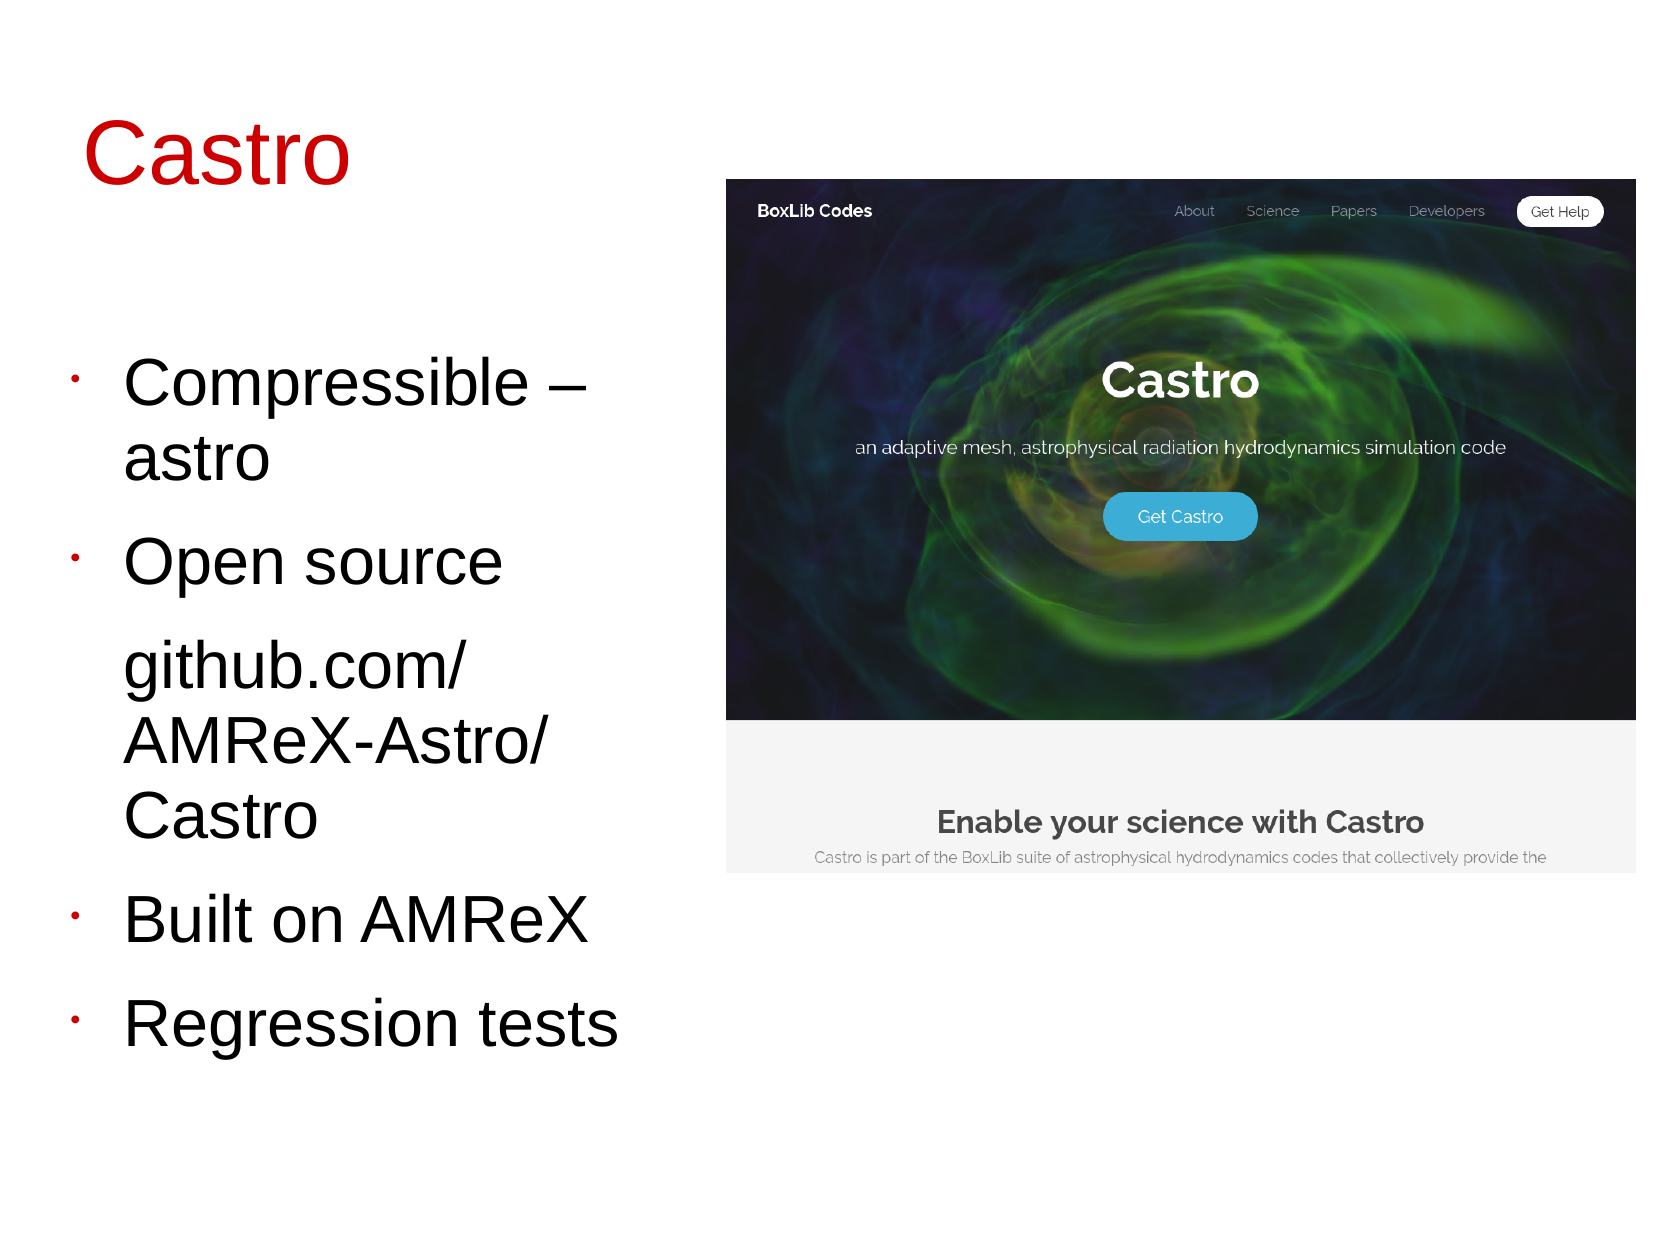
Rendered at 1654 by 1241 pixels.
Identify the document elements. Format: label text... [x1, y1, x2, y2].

title Castro [82, 49, 1571, 257]
list Compressible – astro Open source github.com/AMReX-Astro/Castro Built on AMReX Regression tests [52, 345, 706, 1141]
picture [726, 179, 1636, 873]
